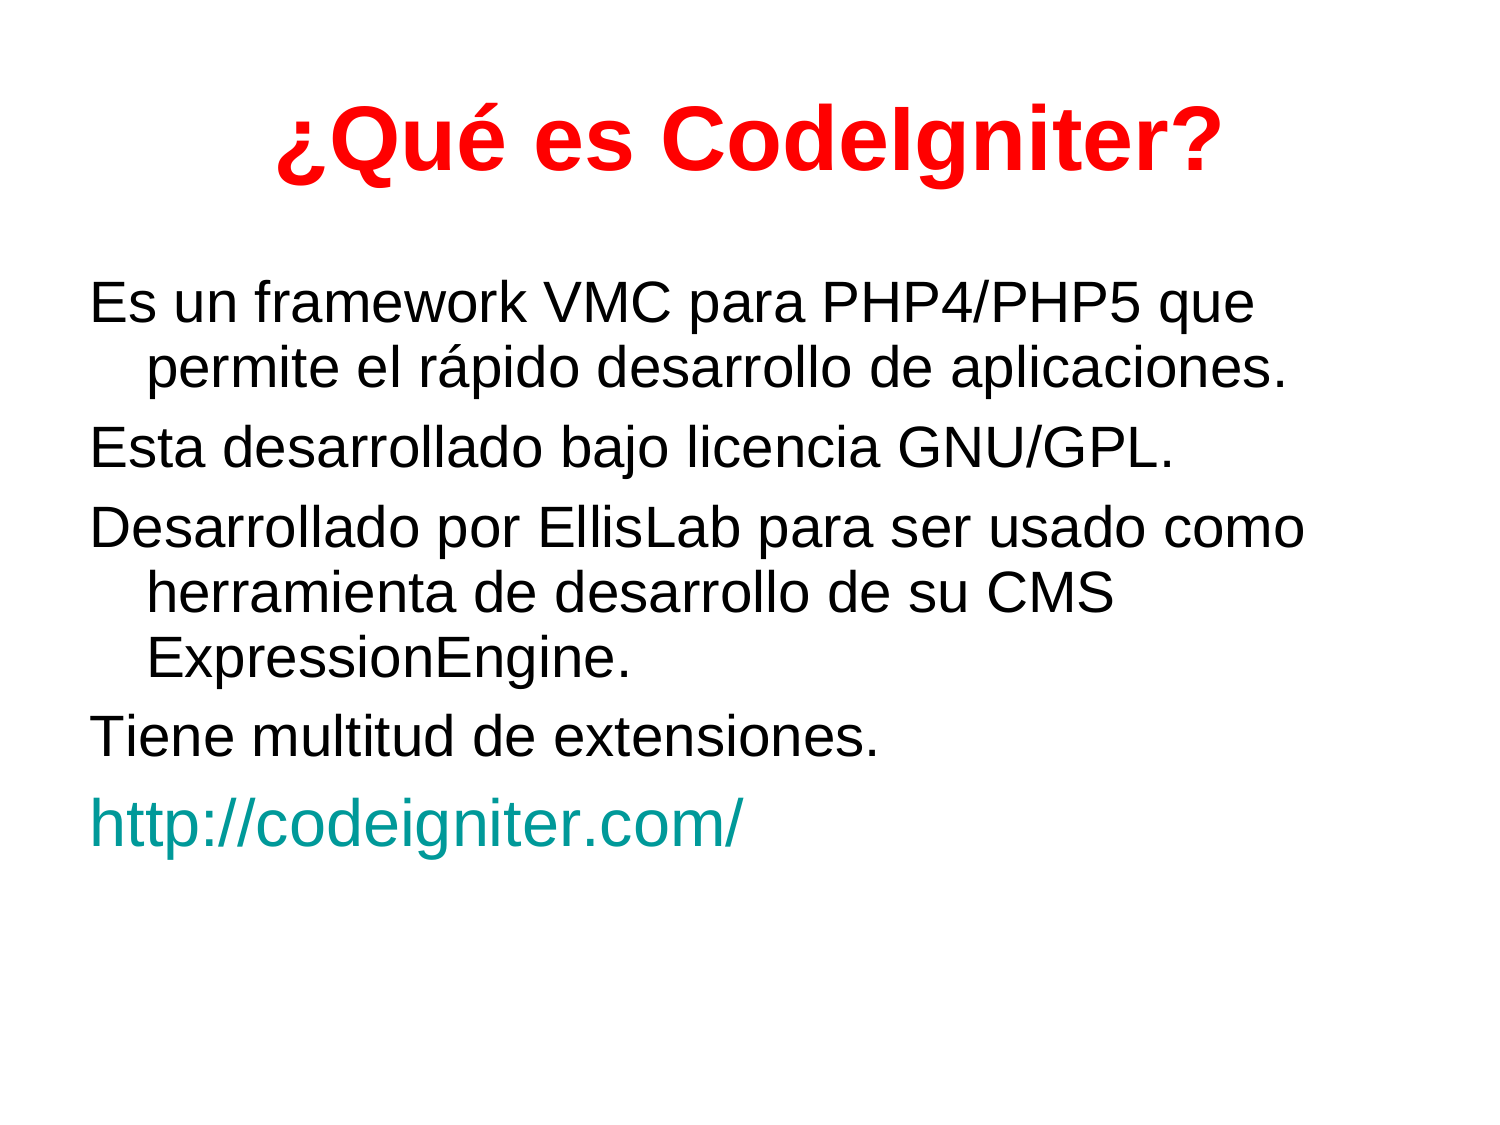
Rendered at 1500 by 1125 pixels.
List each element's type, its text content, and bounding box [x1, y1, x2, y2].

title ¿Qué es CodeIgniter? [75, 45, 1426, 233]
list Es un framework VMC para PHP4/PHP5 que permite el rápido desarrollo de aplicaciones. Esta desarrollado bajo licencia GNU/GPL. Desarrollado por EllisLab para ser usado como herramienta de desarrollo de su CMS ExpressionEngine. Tiene multitud de extensiones. http://codeigniter.com/ [75, 262, 1426, 1006]
